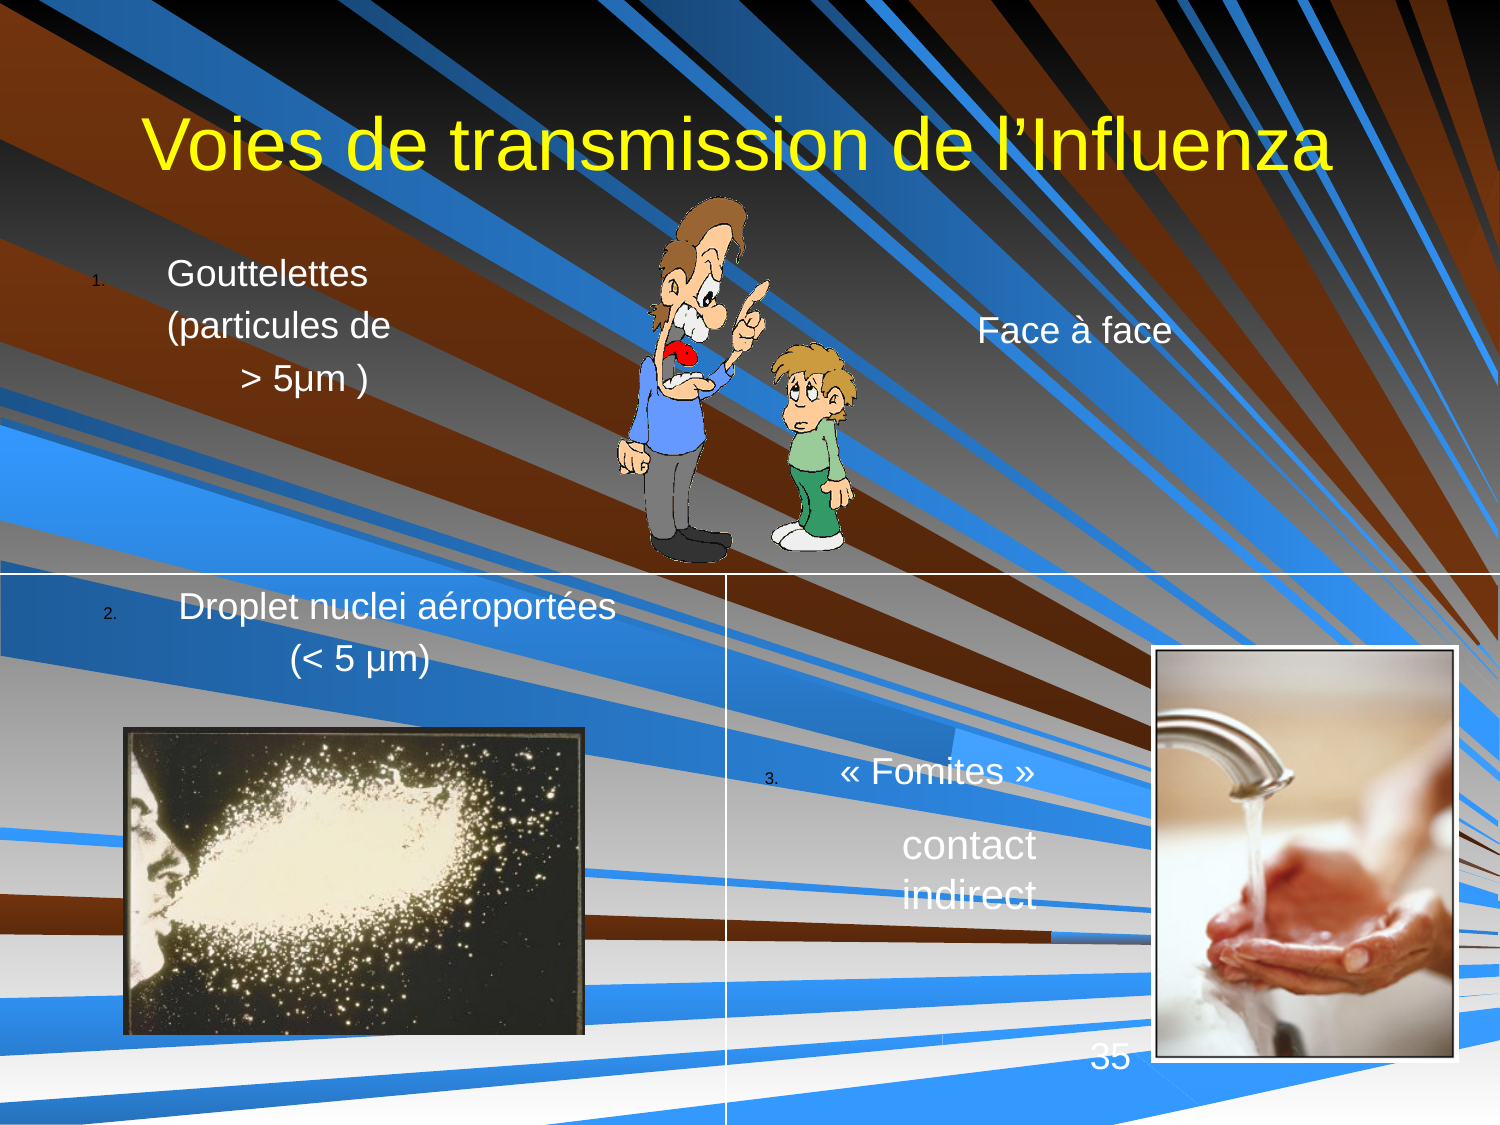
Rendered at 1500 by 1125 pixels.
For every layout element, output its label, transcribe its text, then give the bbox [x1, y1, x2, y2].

picture [617, 196, 857, 563]
picture [123, 727, 585, 1035]
text_box contact indirect [887, 810, 1076, 926]
text_box Face à face [962, 298, 1347, 359]
text_box Voies de transmission de l’Influenza [100, 88, 1376, 194]
text_box Gouttelettes (particules de > 5μm ) [76, 241, 550, 406]
picture [1151, 645, 1459, 1063]
text_box « Fomites » [750, 739, 1176, 800]
slide_number <numéro> [1074, 1024, 1425, 1100]
text_box Droplet nuclei aéroportées (< 5 μm) [5, 575, 715, 687]
